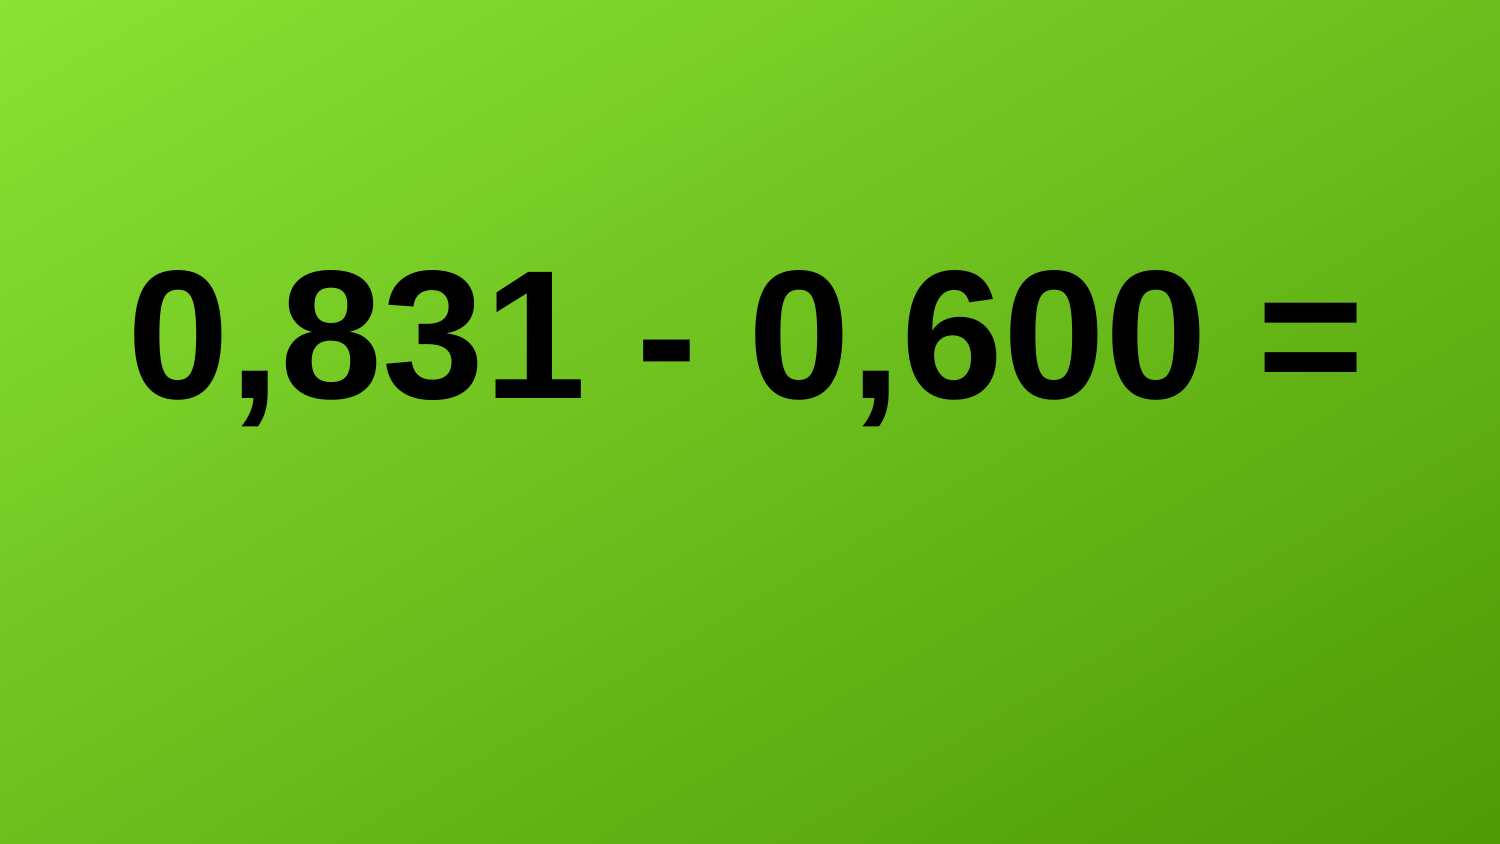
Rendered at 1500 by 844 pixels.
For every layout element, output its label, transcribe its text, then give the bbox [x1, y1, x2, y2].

title 0,831 - 0,600 = [112, 259, 1388, 451]
